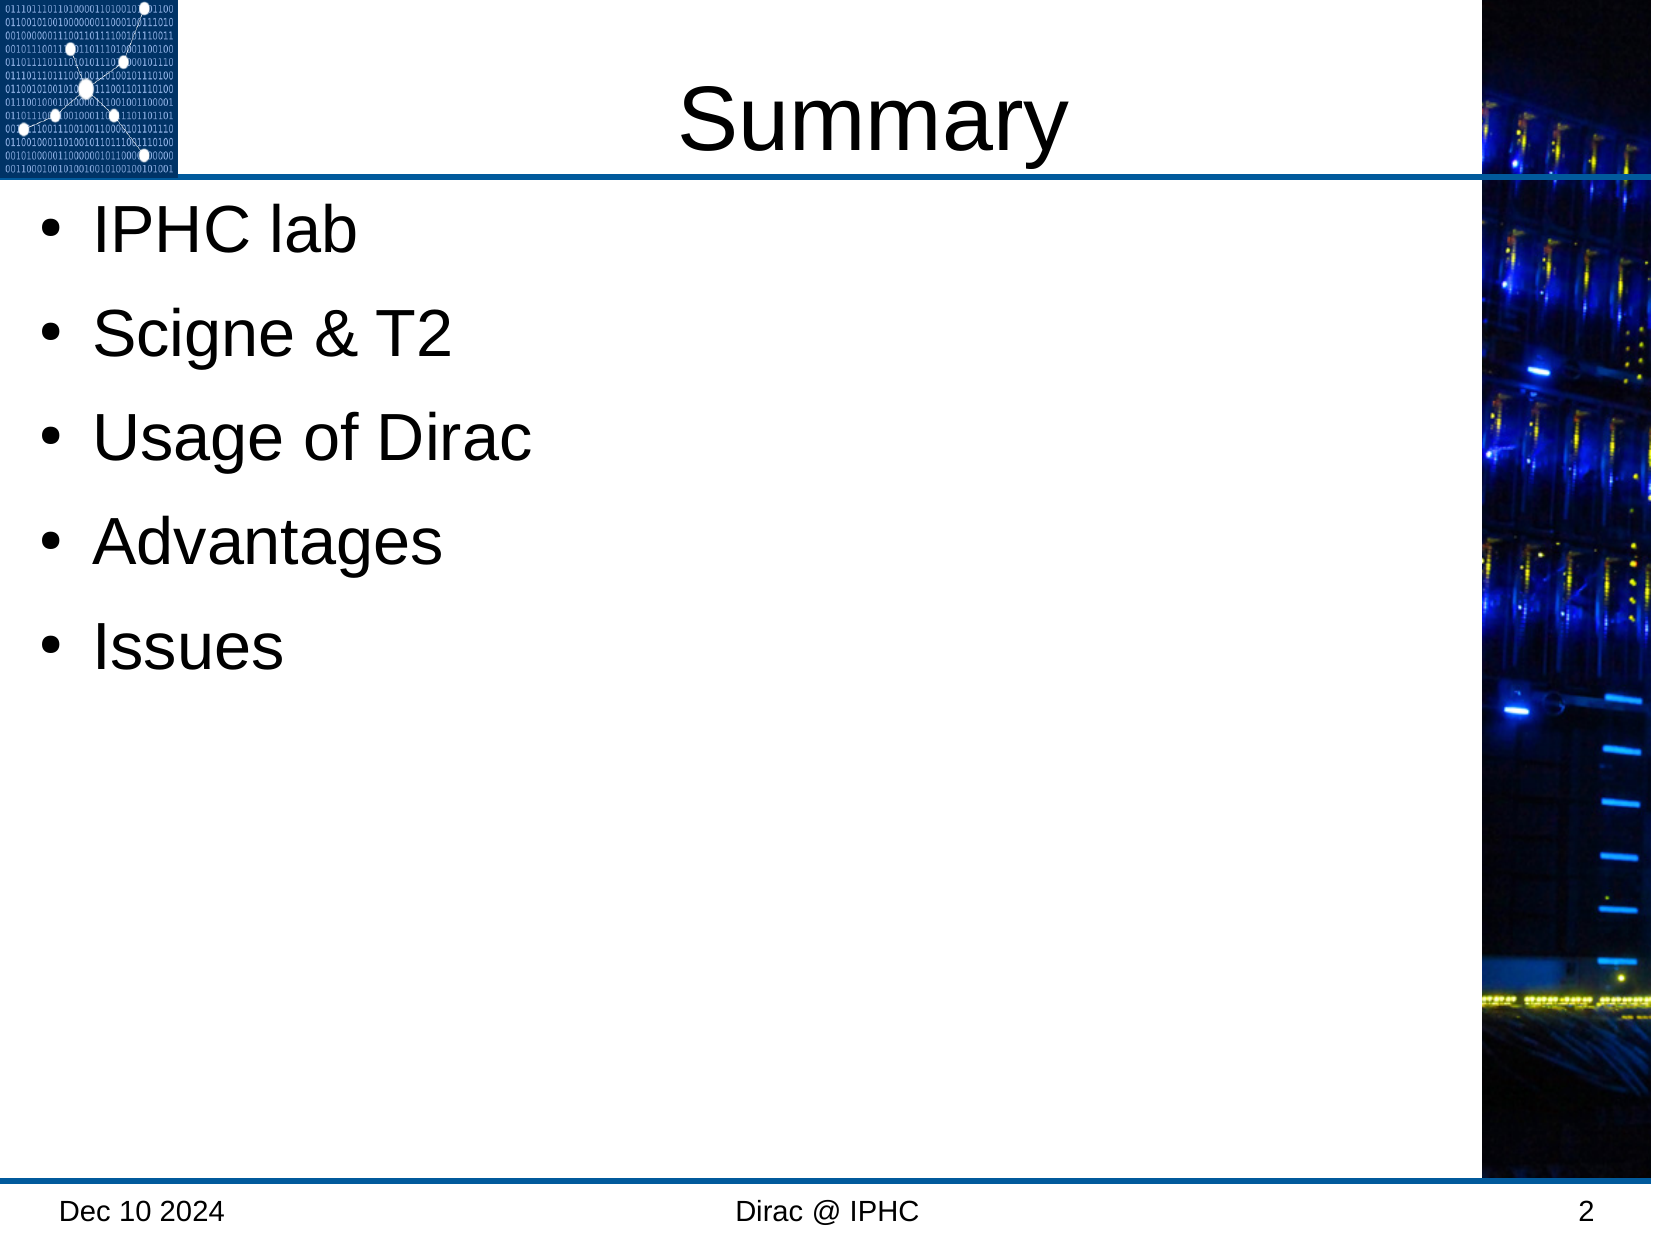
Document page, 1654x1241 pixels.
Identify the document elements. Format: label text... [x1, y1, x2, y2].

picture [1482, 0, 1651, 174]
picture [0, 0, 178, 178]
picture [1482, 180, 1651, 1178]
list IPHC lab Scigne & T2 Usage of Dirac Advantages Issues [21, 191, 1477, 1152]
title Summary [177, 67, 1571, 171]
